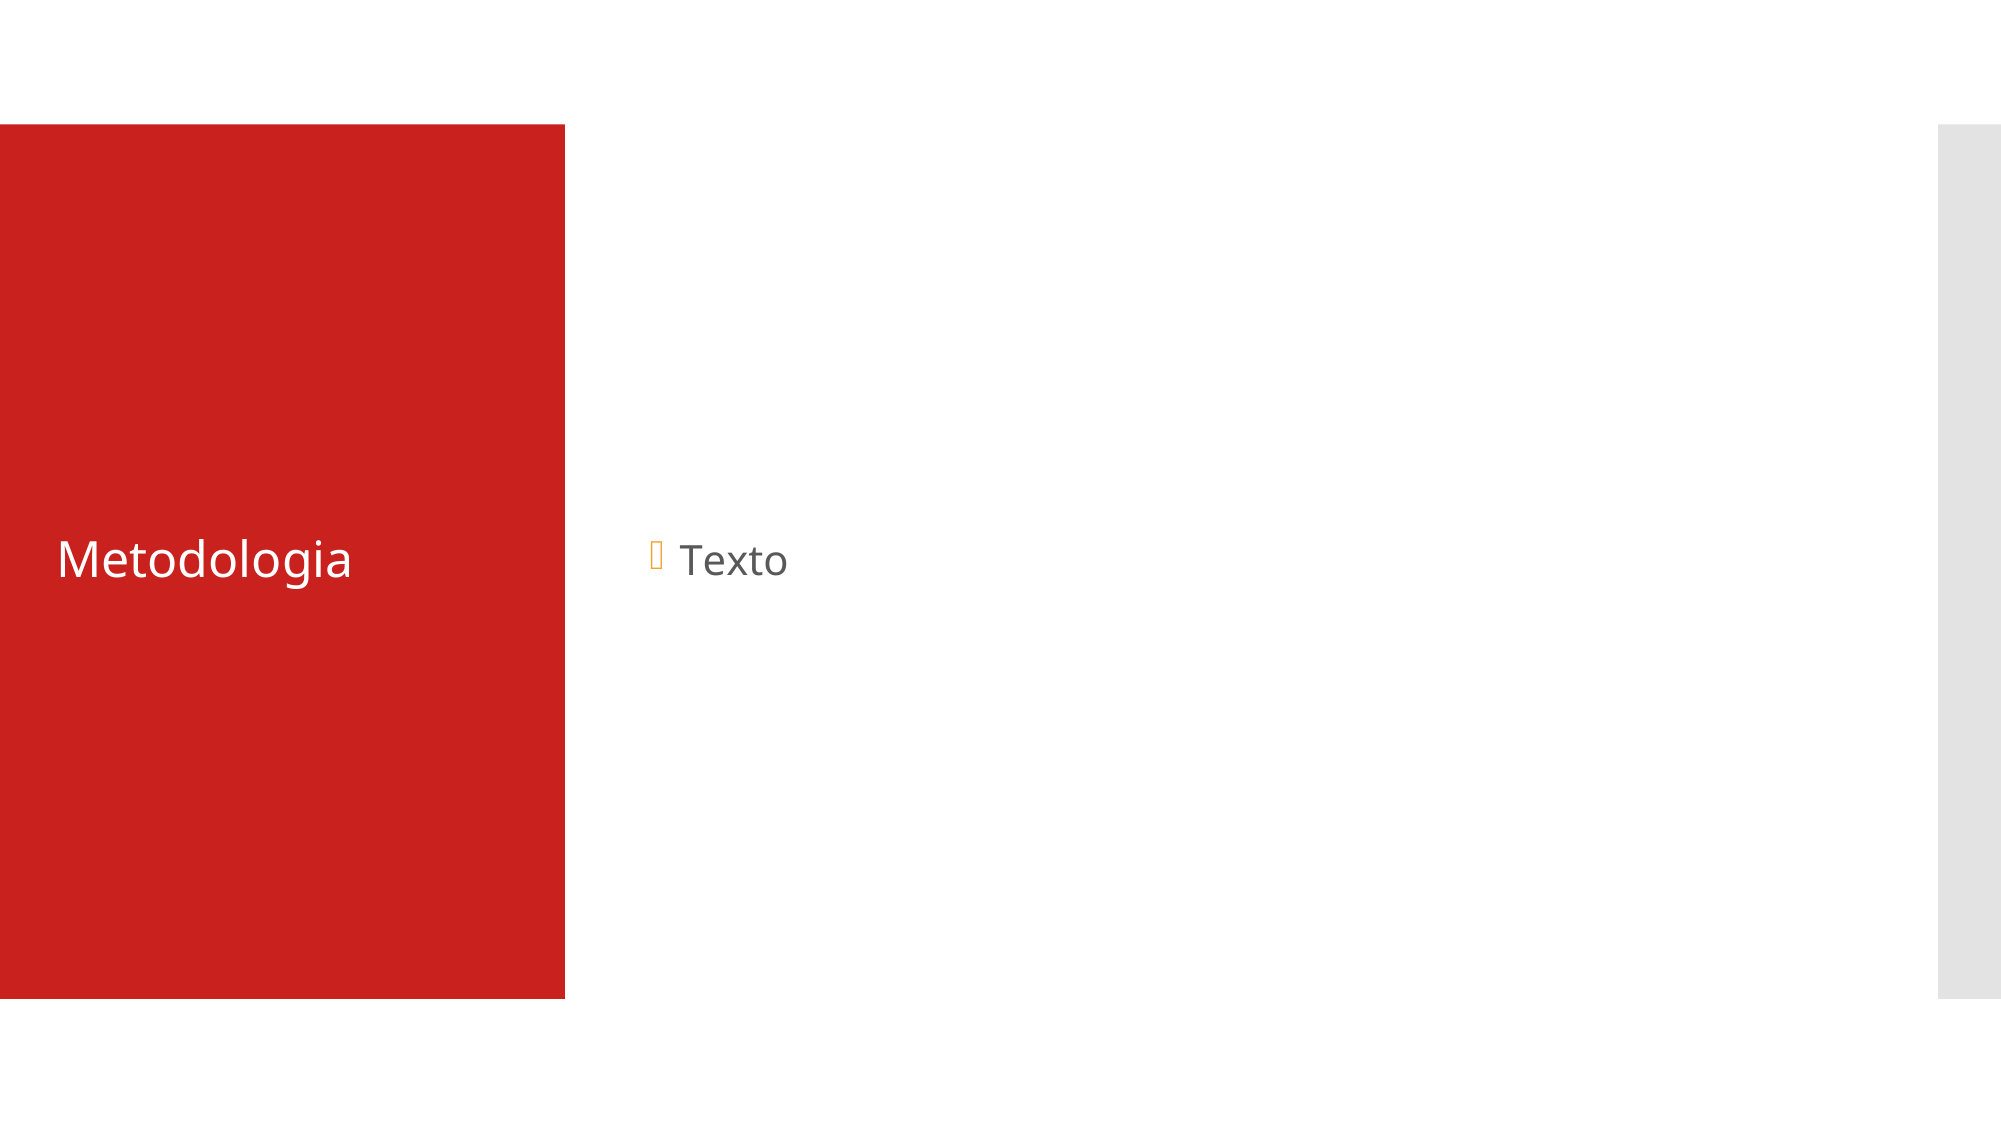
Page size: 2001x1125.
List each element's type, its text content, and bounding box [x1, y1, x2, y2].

title Metodologia [41, 184, 525, 939]
list Texto [634, 141, 1835, 982]
